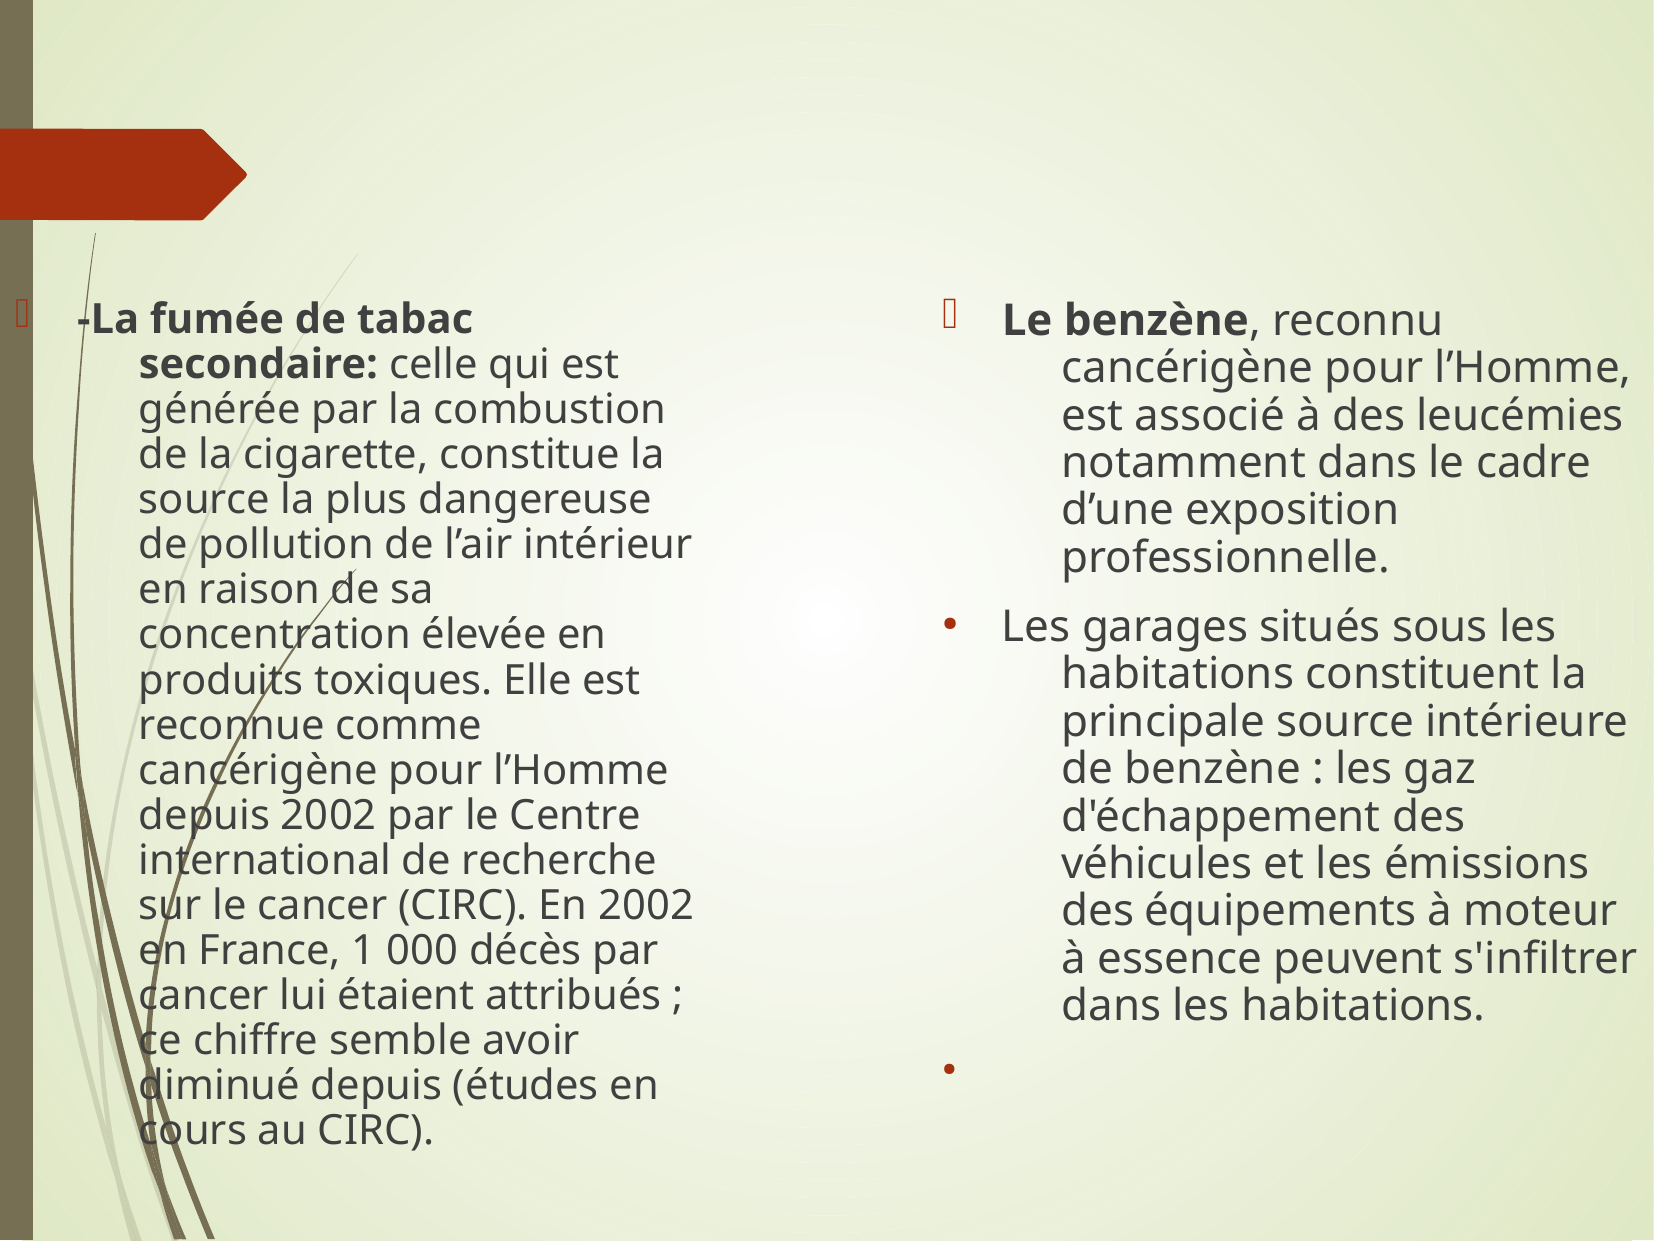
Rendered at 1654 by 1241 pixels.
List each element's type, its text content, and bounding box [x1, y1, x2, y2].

list -La fumée de tabac secondaire: celle qui est générée par la combustion de la cigarette, constitue la source la plus dangereuse de pollution de l’air intérieur en raison de sa concentration élevée en produits toxiques. Elle est reconnue comme cancérigène pour l’Homme depuis 2002 par le Centre international de recherche sur le cancer (CIRC). En 2002 en France, 1 000 décès par cancer lui étaient attribués ; ce chiffre semble avoir diminué depuis (études en cours au CIRC). [0, 290, 727, 1185]
list Le benzène, reconnu cancérigène pour l’Homme, est associé à des leucémies notamment dans le cadre d’une exposition professionnelle. Les garages situés sous les habitations constituent la principale source intérieure de benzène : les gaz d'échappement des véhicules et les émissions des équipements à moteur à essence peuvent s'infiltrer dans les habitations. [927, 290, 1654, 1113]
